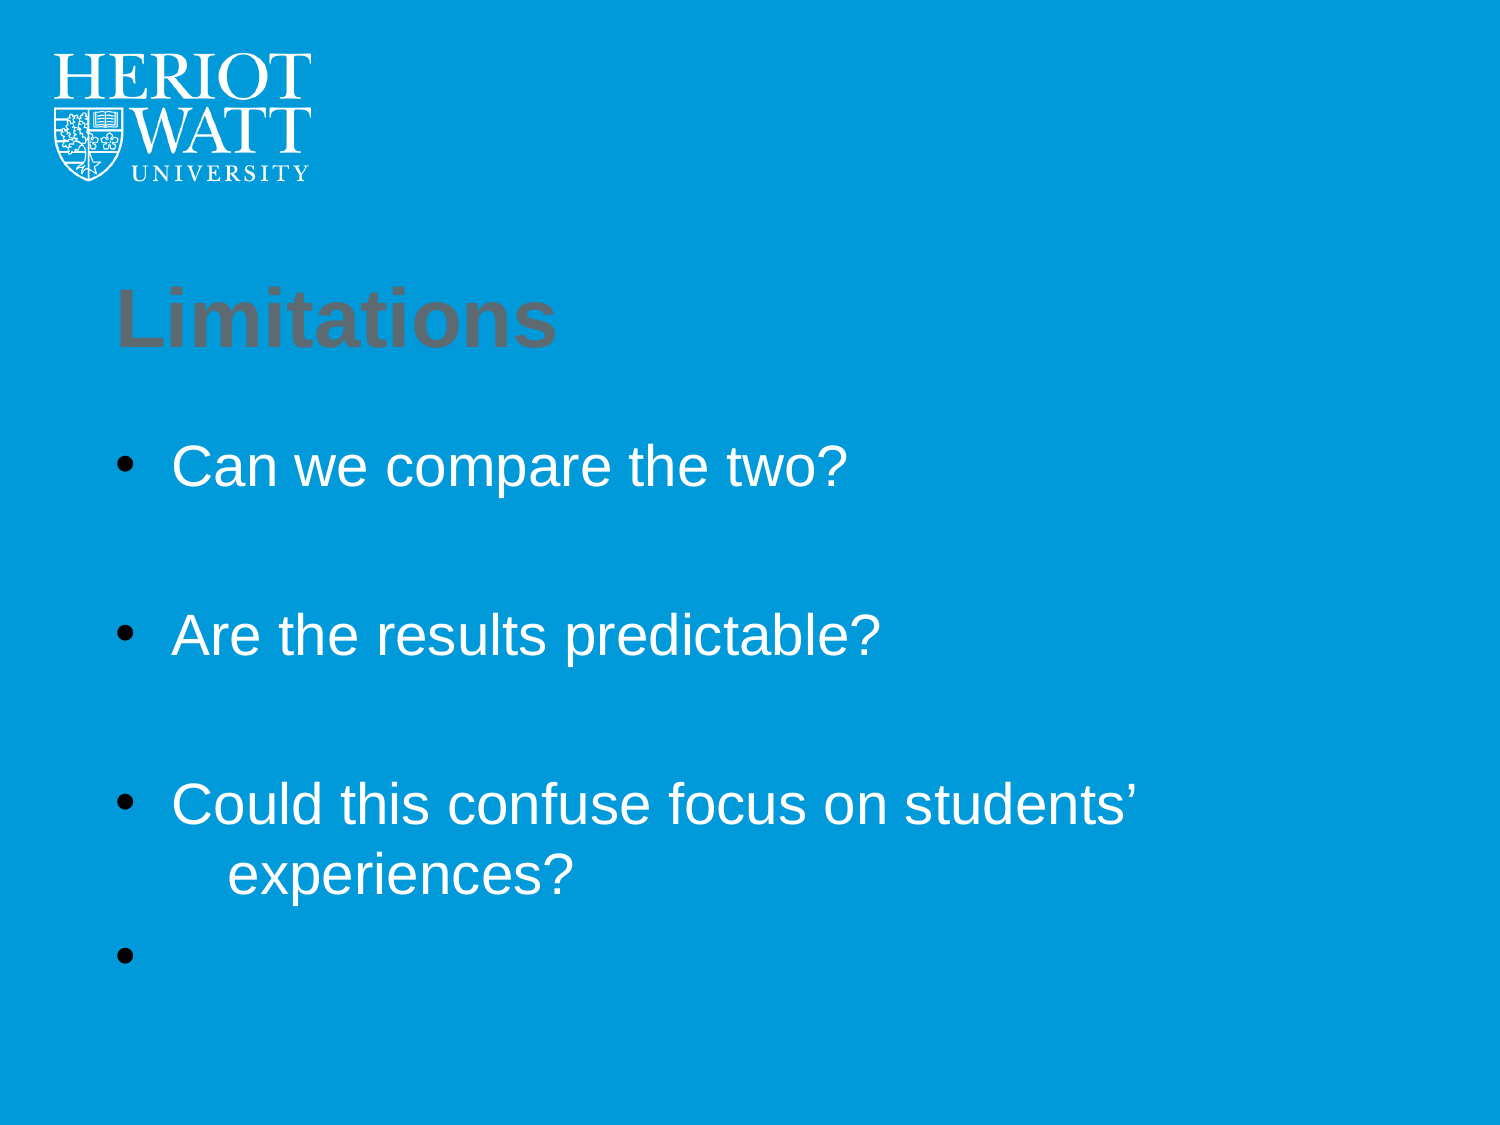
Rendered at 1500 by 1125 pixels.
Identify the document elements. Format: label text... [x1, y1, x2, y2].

list Can we compare the two? Are the results predictable? Could this confuse focus on students’ experiences? [100, 420, 1426, 1005]
title Limitations [100, 208, 1426, 372]
